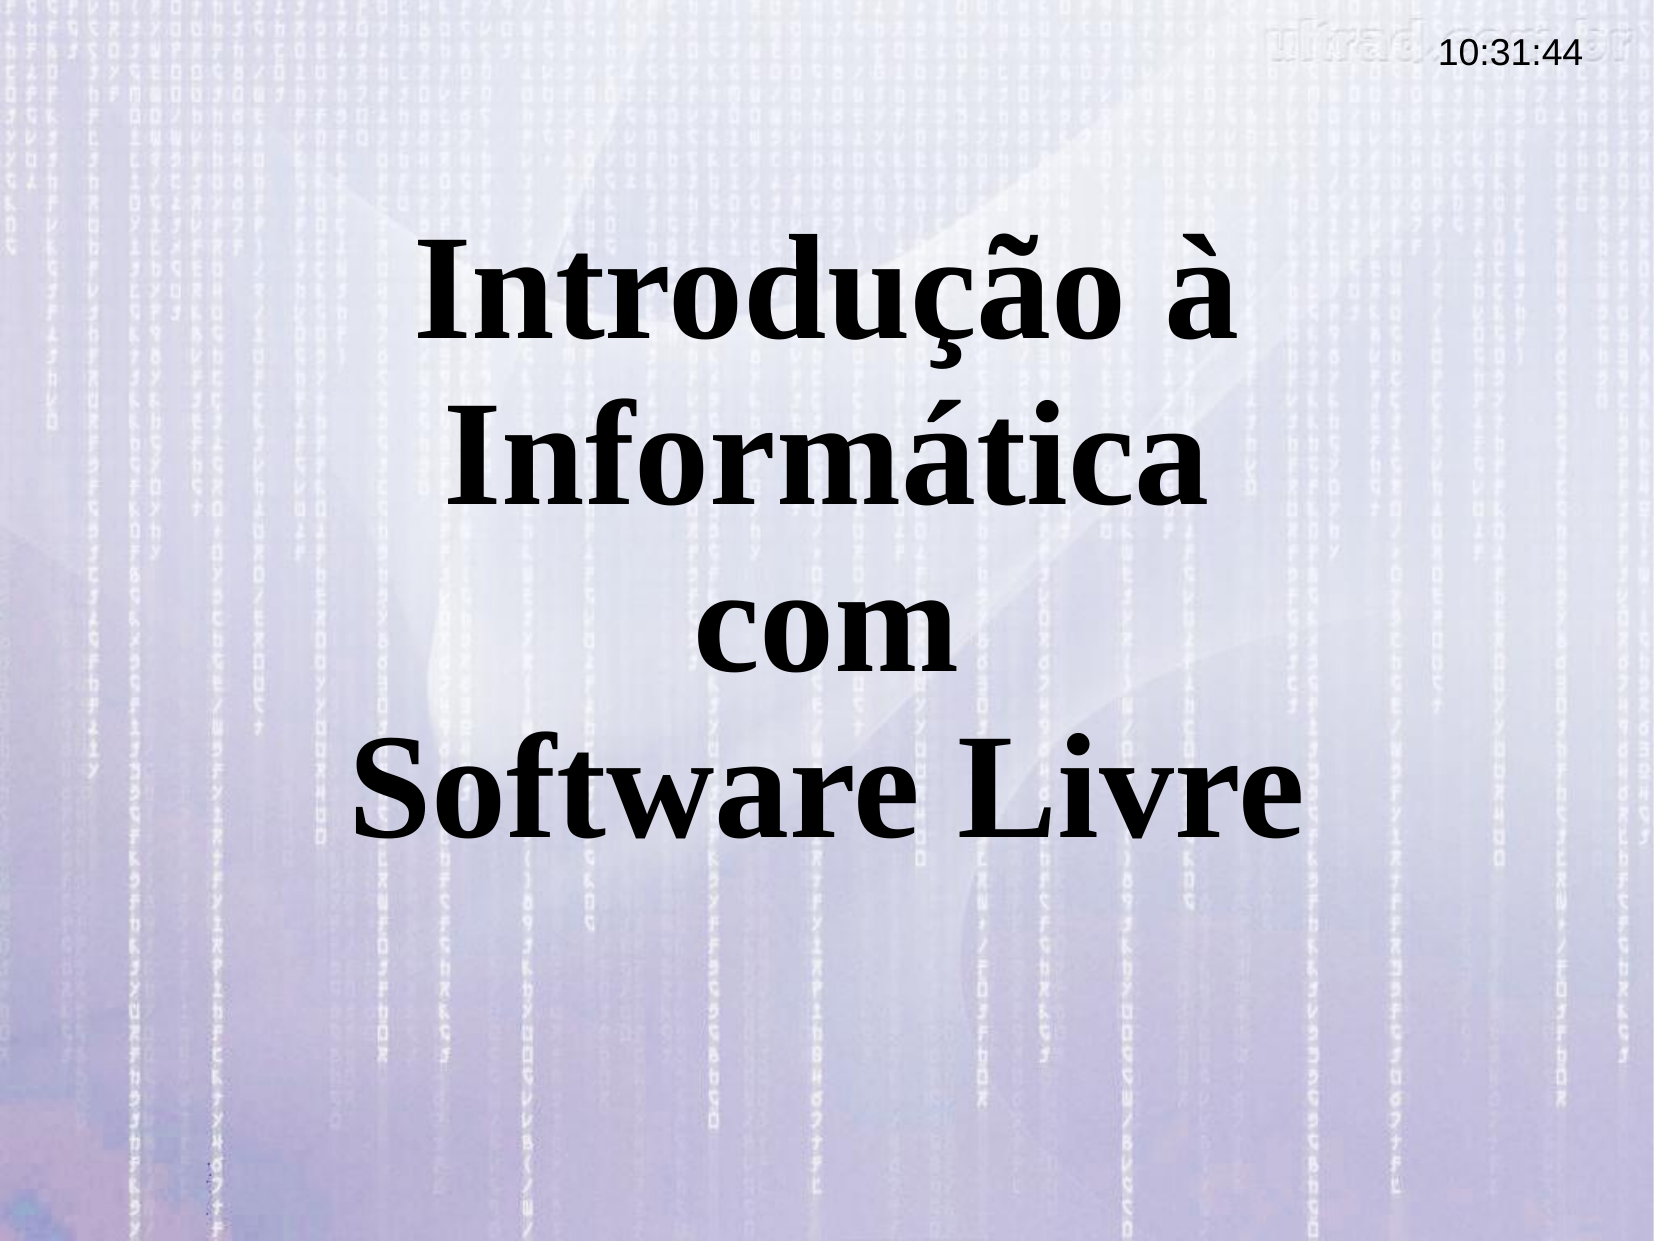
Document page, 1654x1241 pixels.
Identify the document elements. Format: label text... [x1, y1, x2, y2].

picture [0, 0, 1654, 1241]
text_box Introdução à Informática com Software Livre [29, 59, 1625, 1099]
text_box 11:21:03 [1423, 23, 1631, 94]
